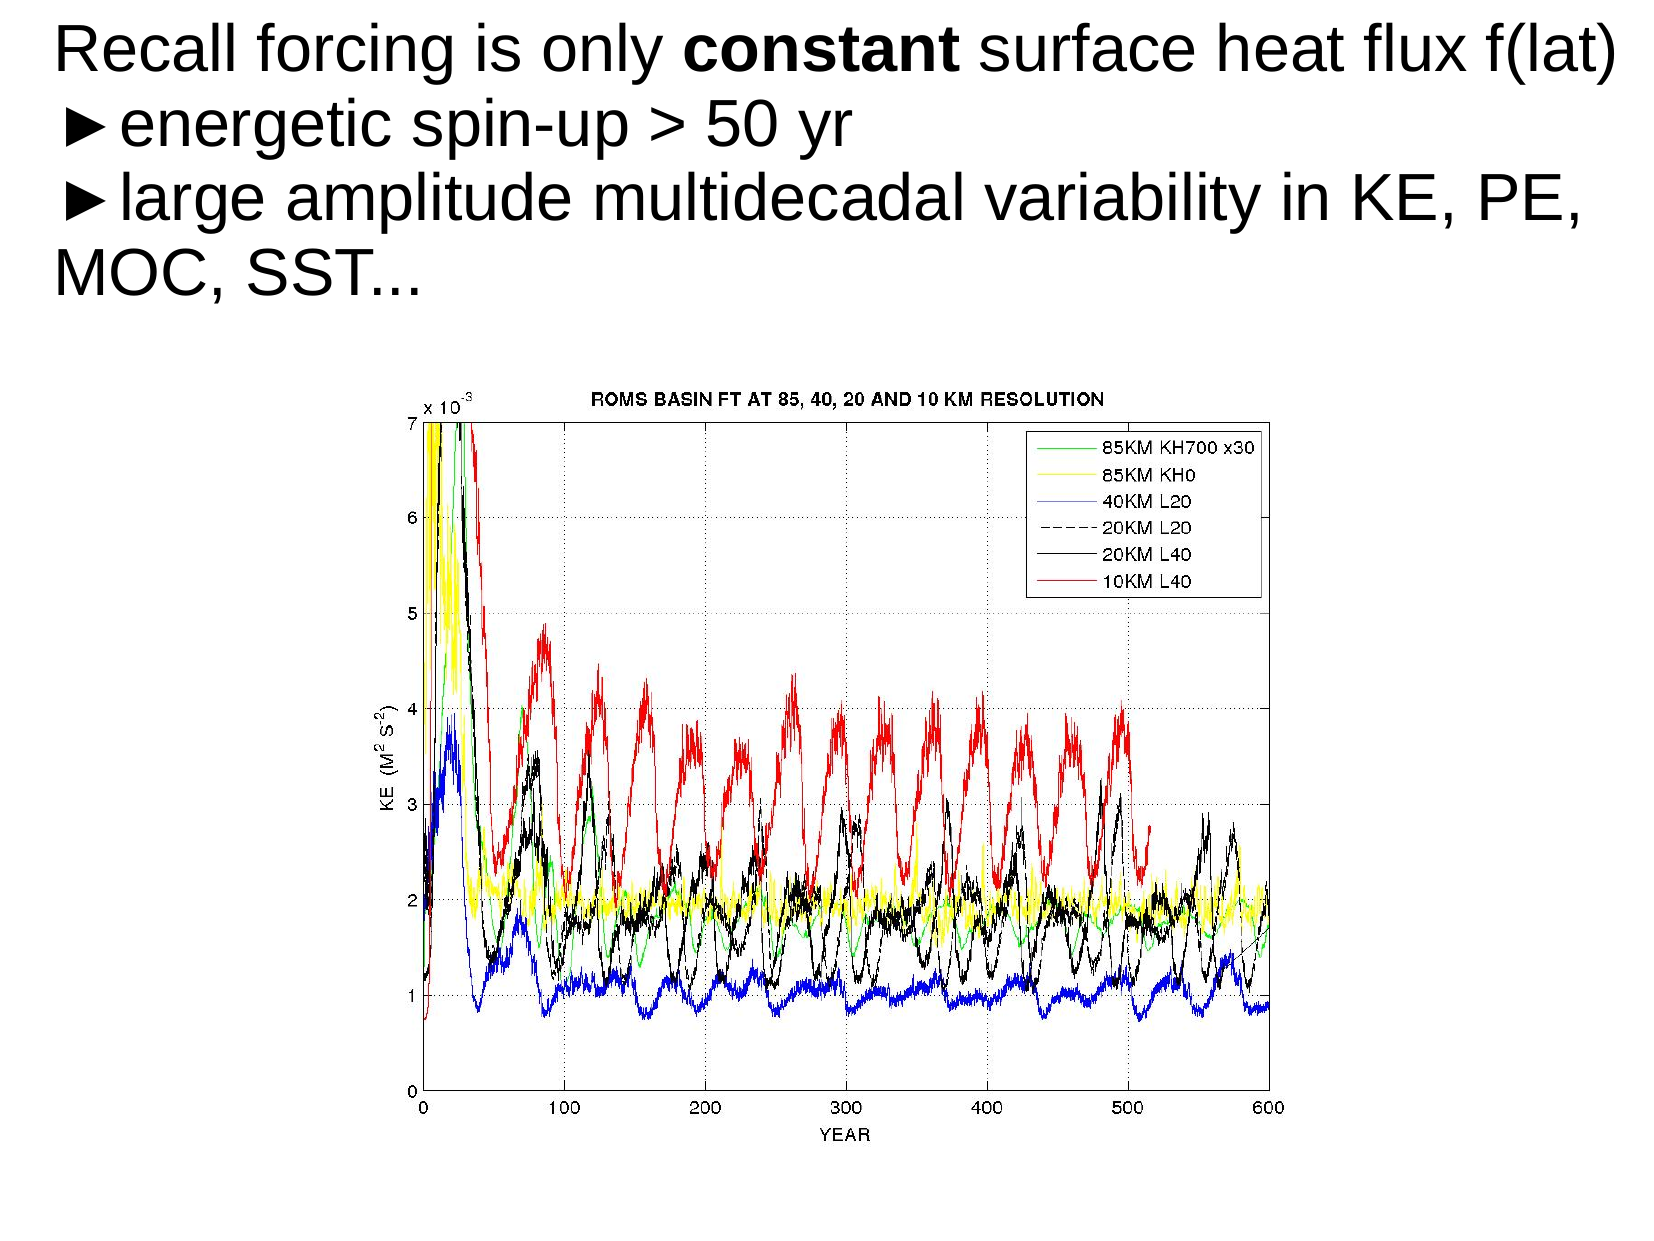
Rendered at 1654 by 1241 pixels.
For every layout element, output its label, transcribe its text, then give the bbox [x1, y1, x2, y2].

picture [281, 360, 1372, 1180]
title Recall forcing is only constant surface heat flux f(lat) ►energetic spin-up > 50 yr ►large amplitude multidecadal variability in KE, PE, MOC, SST... [53, 11, 1625, 310]
